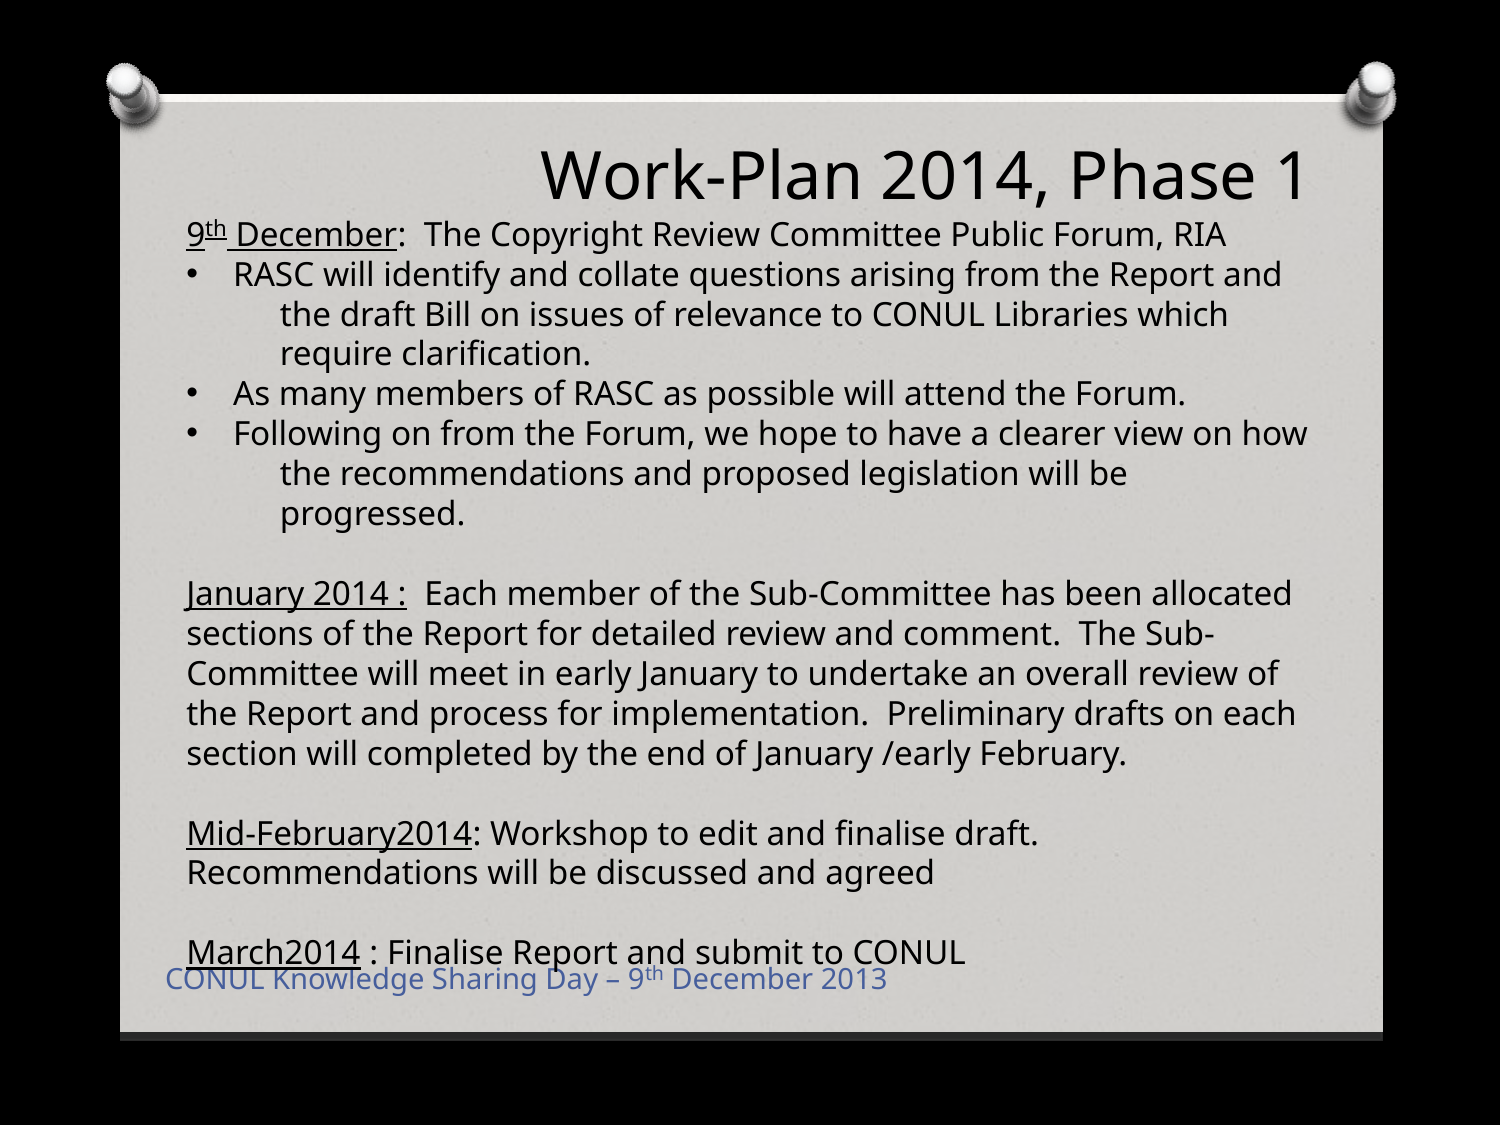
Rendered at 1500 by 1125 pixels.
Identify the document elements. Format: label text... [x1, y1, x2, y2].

text_box CONUL Knowledge Sharing Day – 9th December 2013 [150, 952, 1059, 1013]
text_box Work-Plan 2014, Phase 1 9th December: The Copyright Review Committee Public Forum, RIA RASC will identify and collate questions arising from the Report and the draft Bill on issues of relevance to CONUL Libraries which require clarification. As many members of RASC as possible will attend the Forum. Following on from the Forum, we hope to have a clearer view on how the recommendations and proposed legislation will be progressed. January 2014 : Each member of the Sub-Committee has been allocated sections of the Report for detailed review and comment. The Sub-Committee will meet in early January to undertake an overall review of the Report and process for implementation. Preliminary drafts on each section will completed by the end of January /early February. Mid-February2014: Workshop to edit and finalise draft. Recommendations will be discussed and agreed March2014 : Finalise Report and submit to CONUL [171, 125, 1329, 979]
